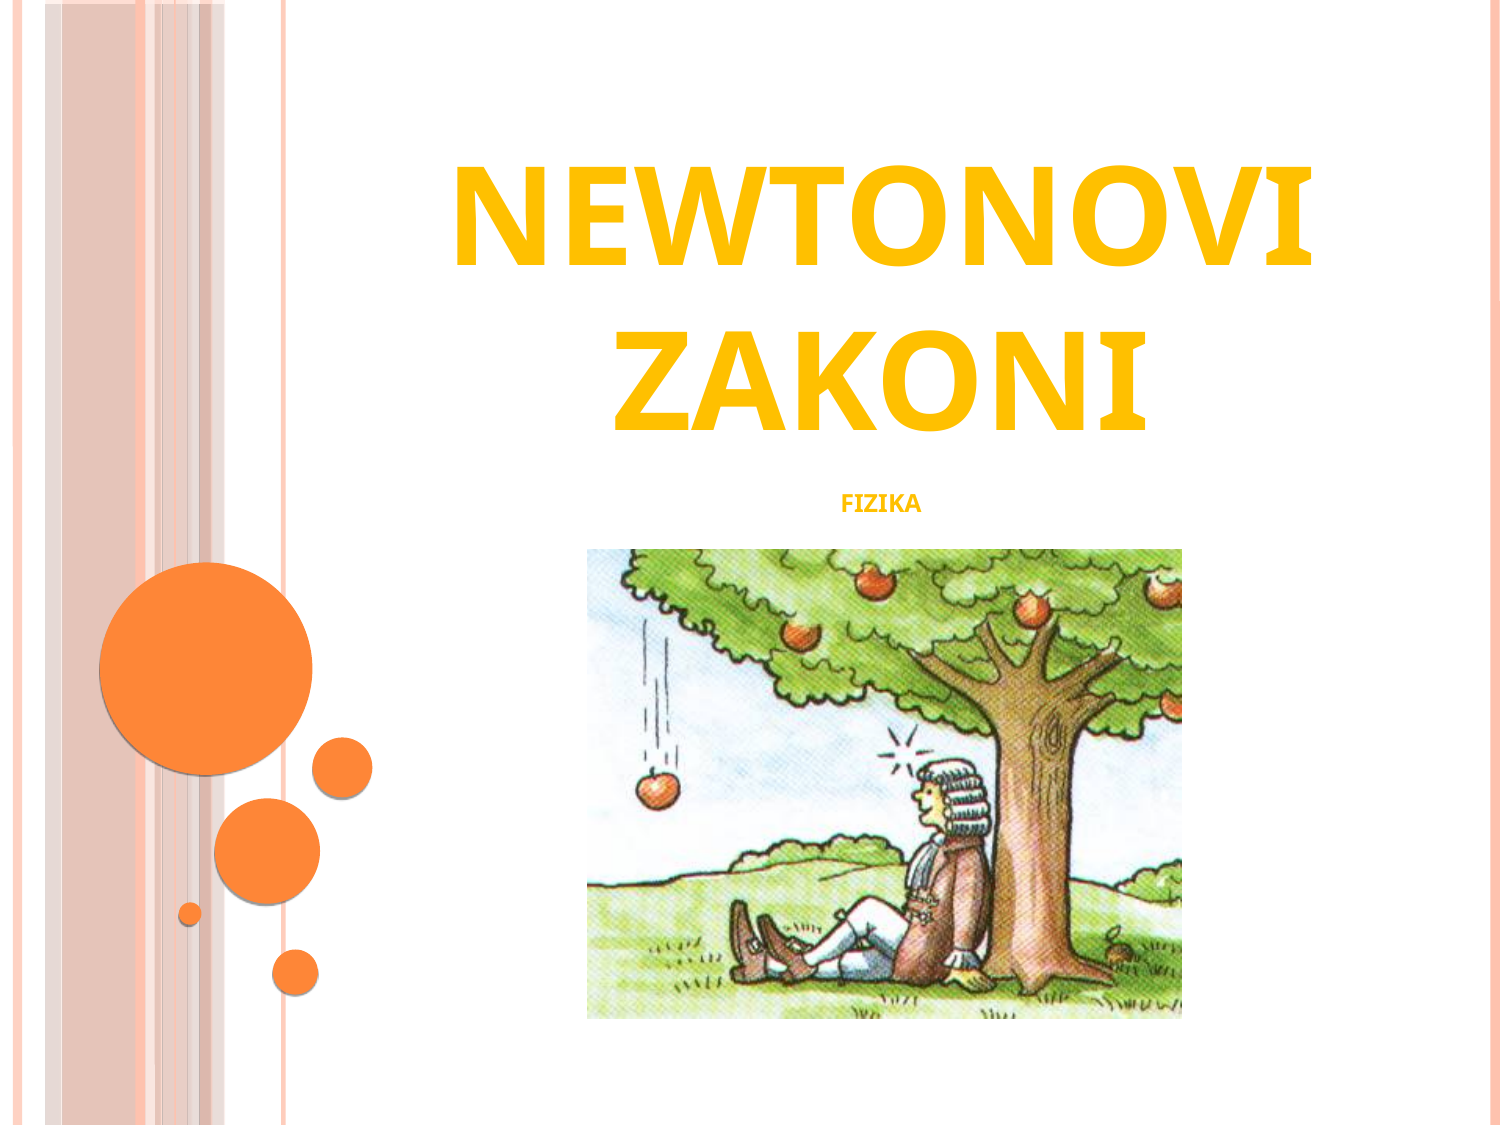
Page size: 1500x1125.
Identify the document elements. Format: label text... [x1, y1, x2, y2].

title NEWTONOVI ZAKONI fizika [375, 149, 1388, 525]
picture [587, 549, 1182, 1019]
